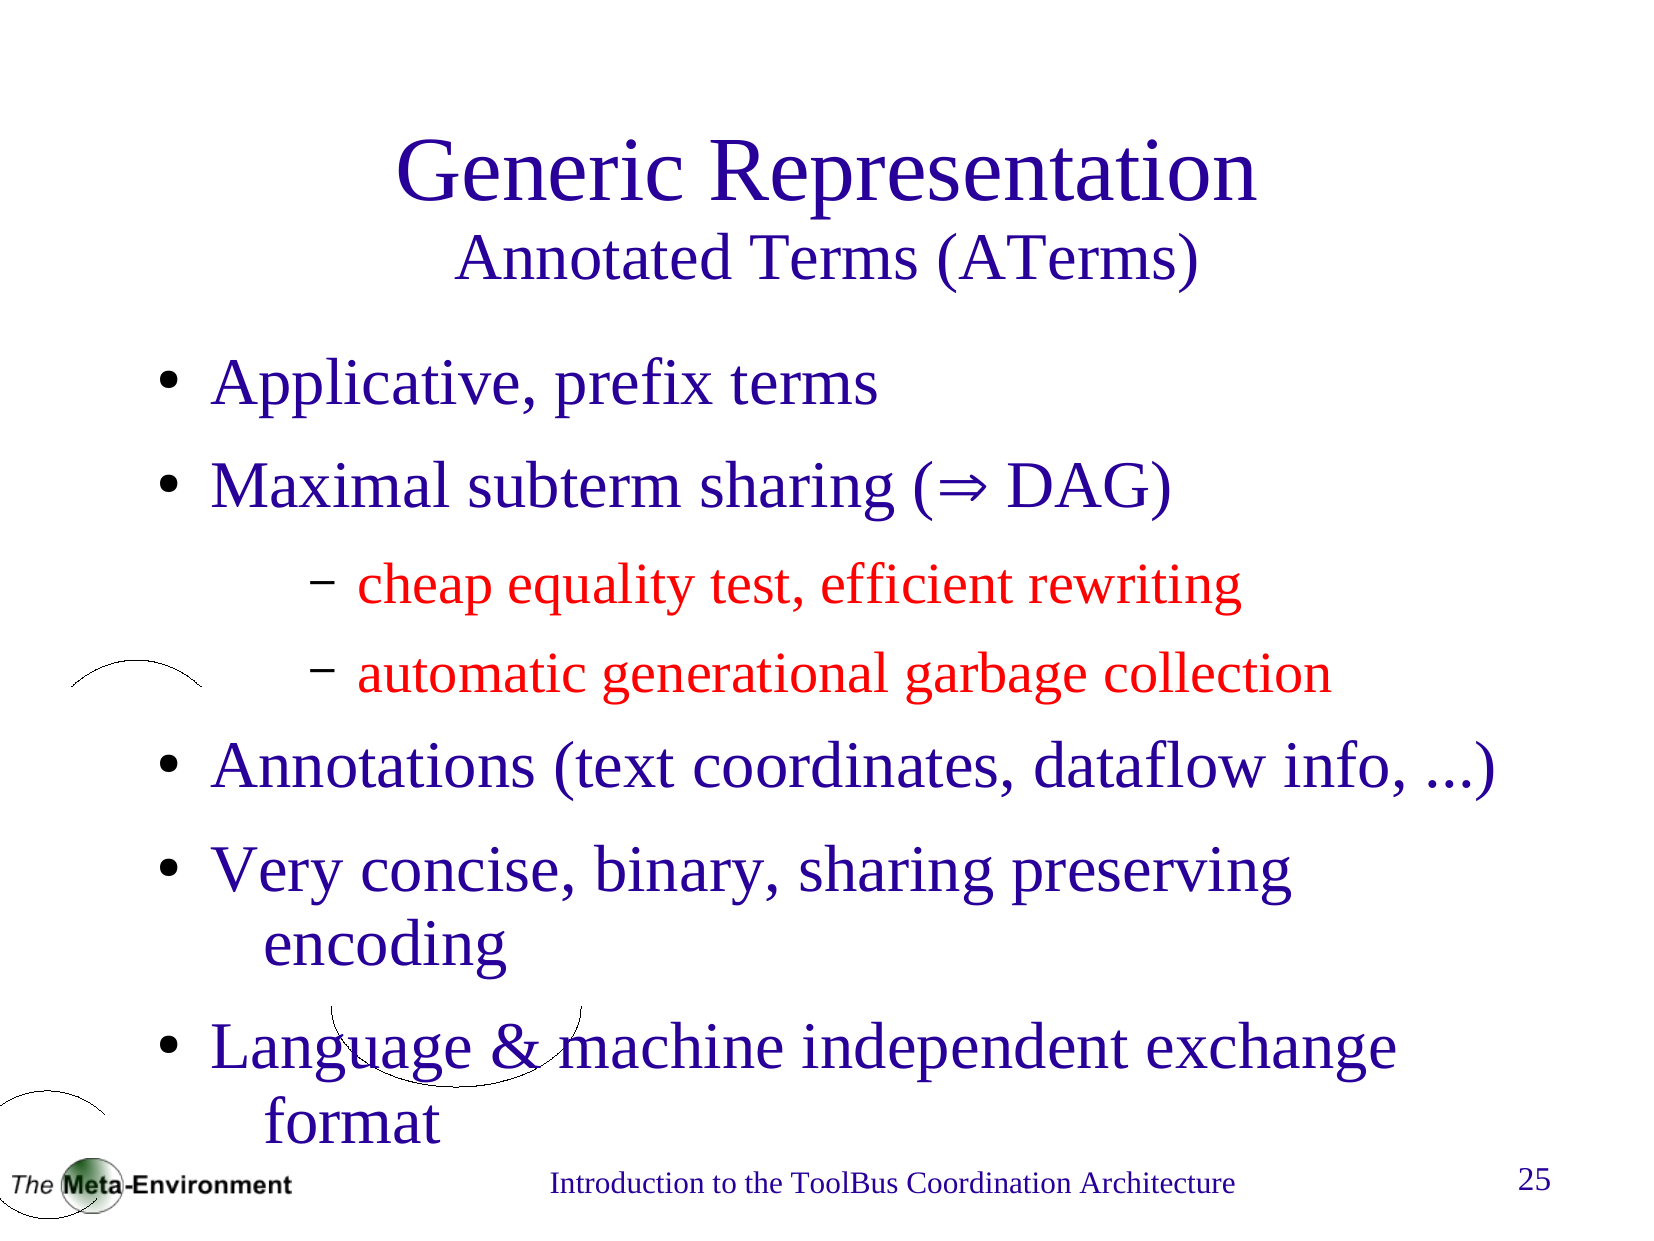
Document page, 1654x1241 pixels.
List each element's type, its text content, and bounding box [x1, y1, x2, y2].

title Generic Representation Annotated Terms (ATerms) [121, 102, 1534, 311]
list Applicative, prefix terms Maximal subterm sharing ( DAG) cheap equality test, efficient rewriting automatic generational garbage collection Annotations (text coordinates, dataflow info, ...) Very concise, binary, sharing preserving encoding Language & machine independent exchange format [121, 344, 1534, 1221]
picture [12, 1158, 121, 1214]
